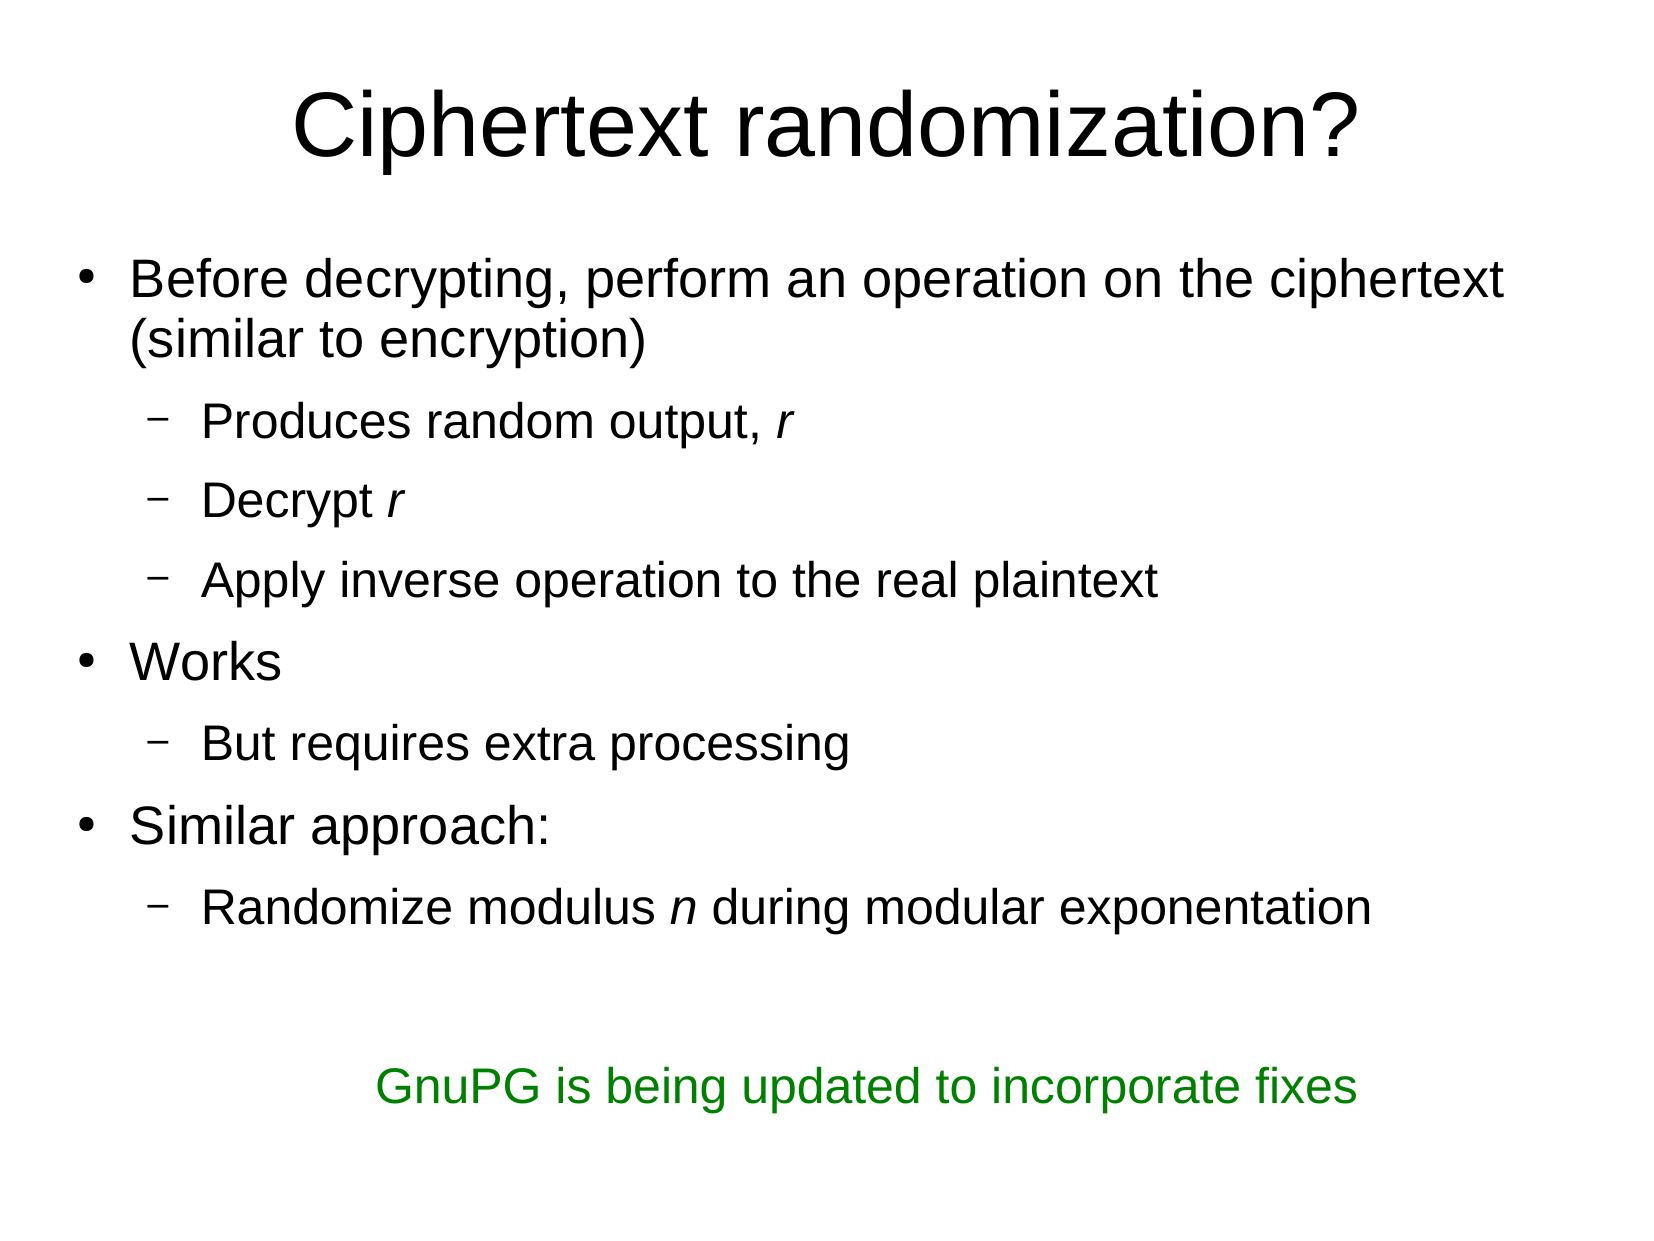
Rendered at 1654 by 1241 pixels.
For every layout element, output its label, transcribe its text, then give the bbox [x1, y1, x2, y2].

title Ciphertext randomization? [82, 49, 1571, 201]
text_box GnuPG is being updated to incorporate fixes [360, 1051, 1388, 1123]
list Before decrypting, perform an operation on the ciphertext (similar to encryption) Produces random output, r Decrypt r Apply inverse operation to the real plaintext Works But requires extra processing Similar approach: Randomize modulus n during modular exponentation [59, 248, 1595, 968]
